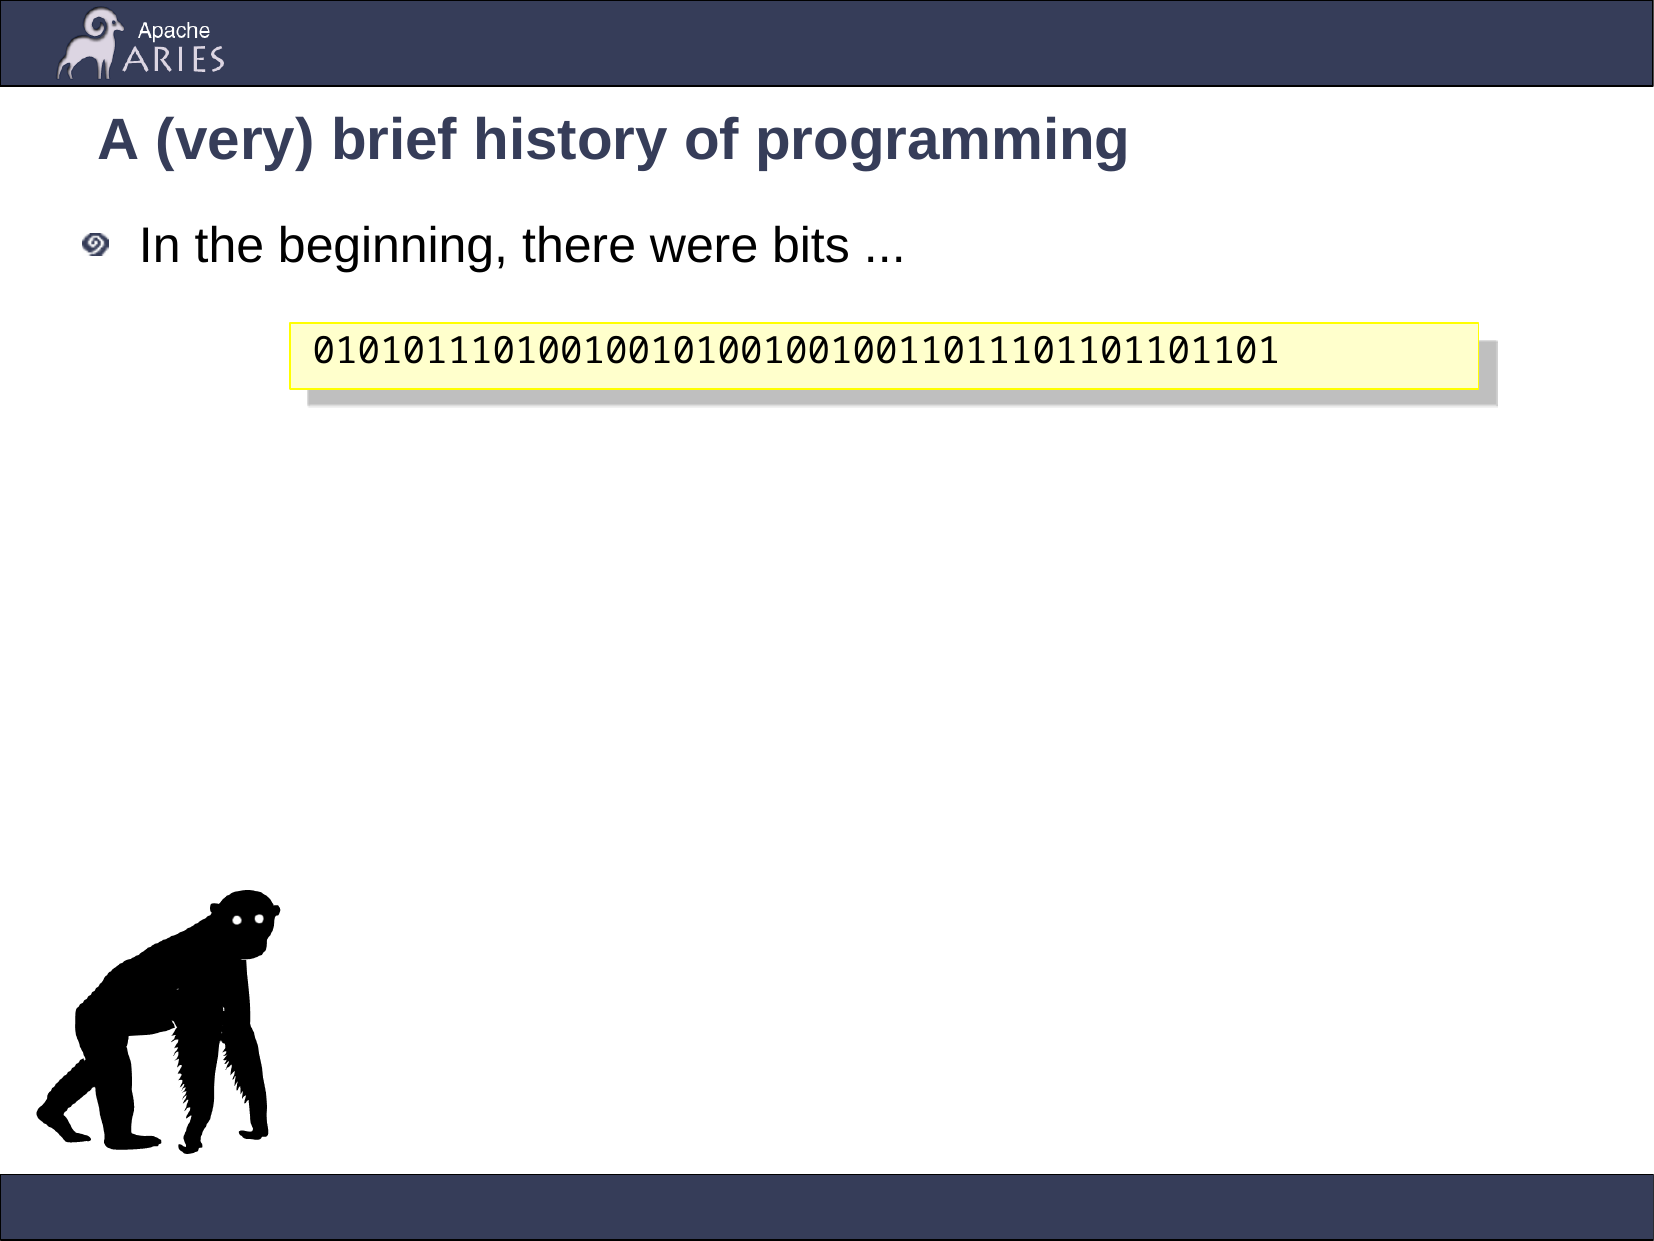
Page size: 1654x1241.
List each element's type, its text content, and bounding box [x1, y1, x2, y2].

picture [0, 365, 310, 1163]
picture [47, 3, 232, 83]
list In the beginning, there were bits ... [82, 222, 1571, 1131]
text_box 0101011101001001010010010011011101101101101 [290, 323, 1479, 389]
title A (very) brief history of programming [82, 104, 1571, 170]
